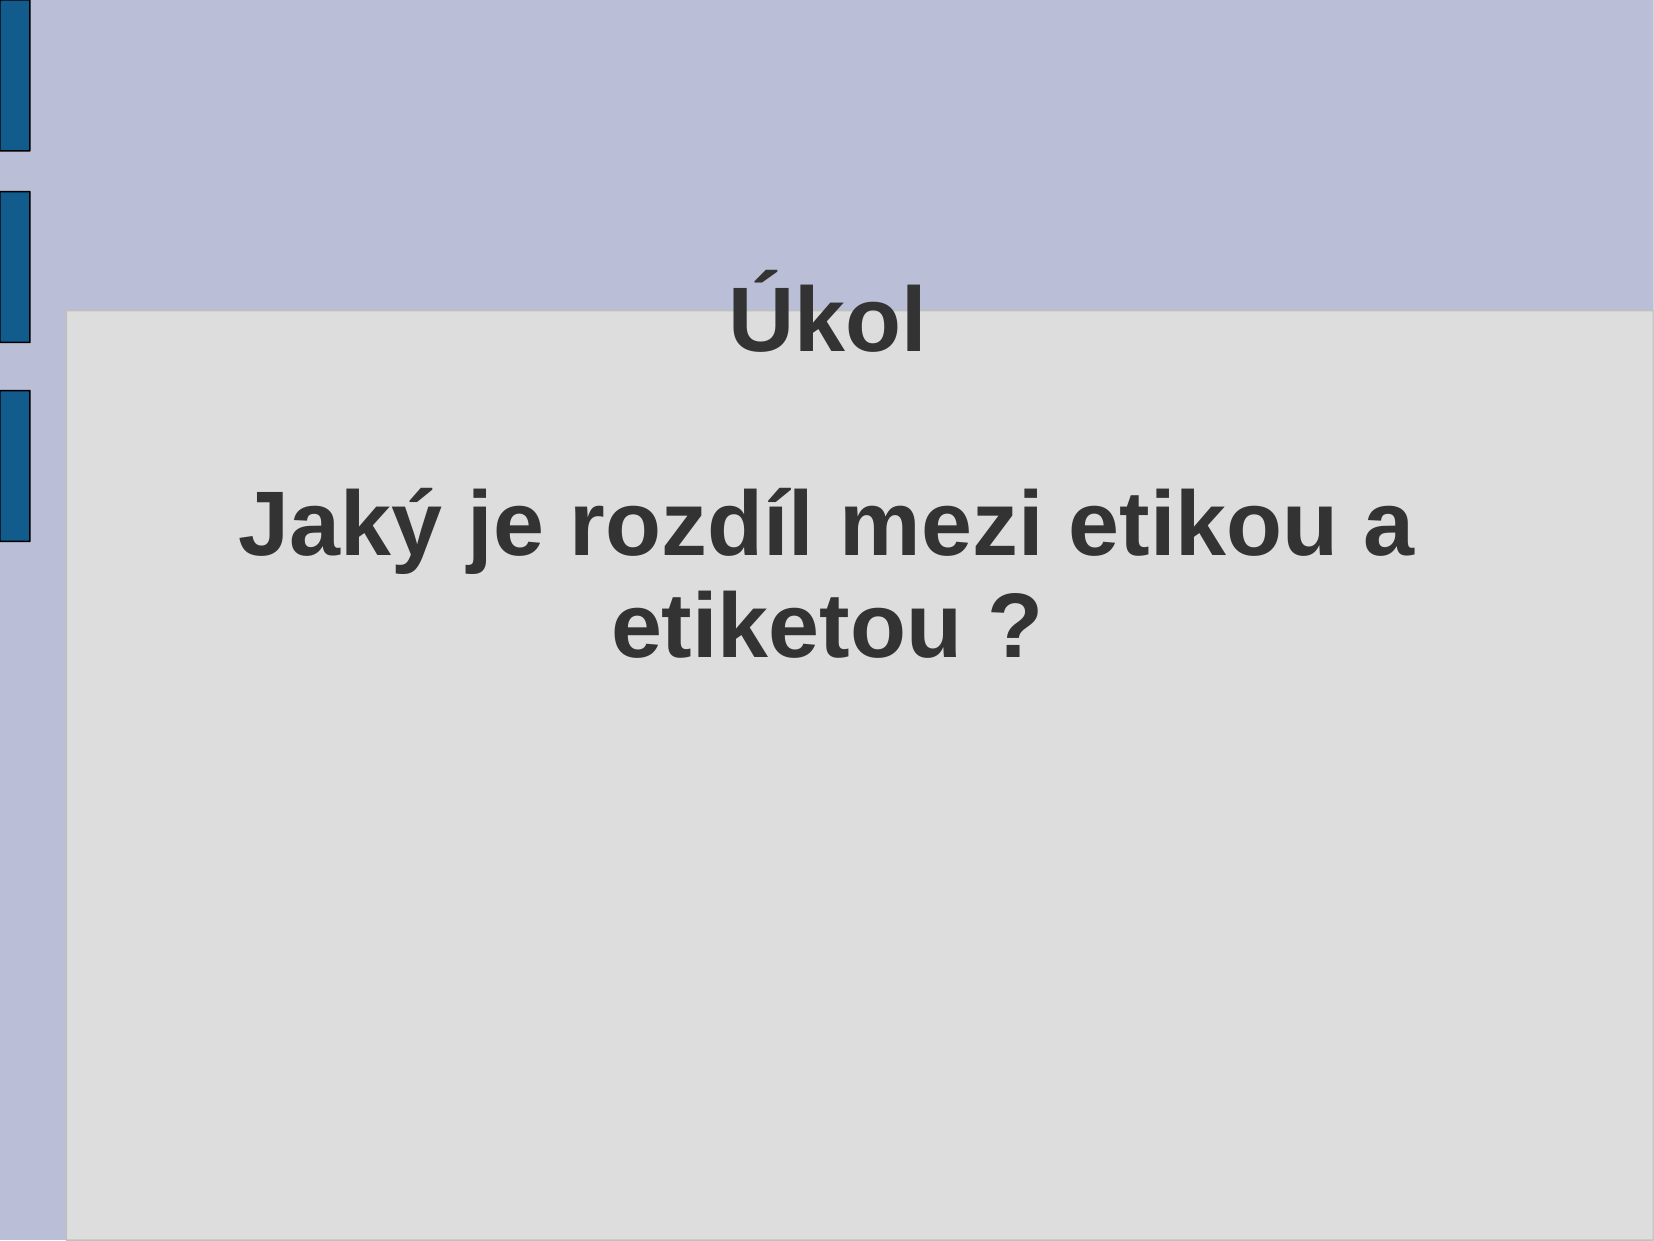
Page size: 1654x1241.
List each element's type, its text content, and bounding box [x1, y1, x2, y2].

title Úkol Jaký je rozdíl mezi etikou a etiketou ? [121, 91, 1534, 857]
